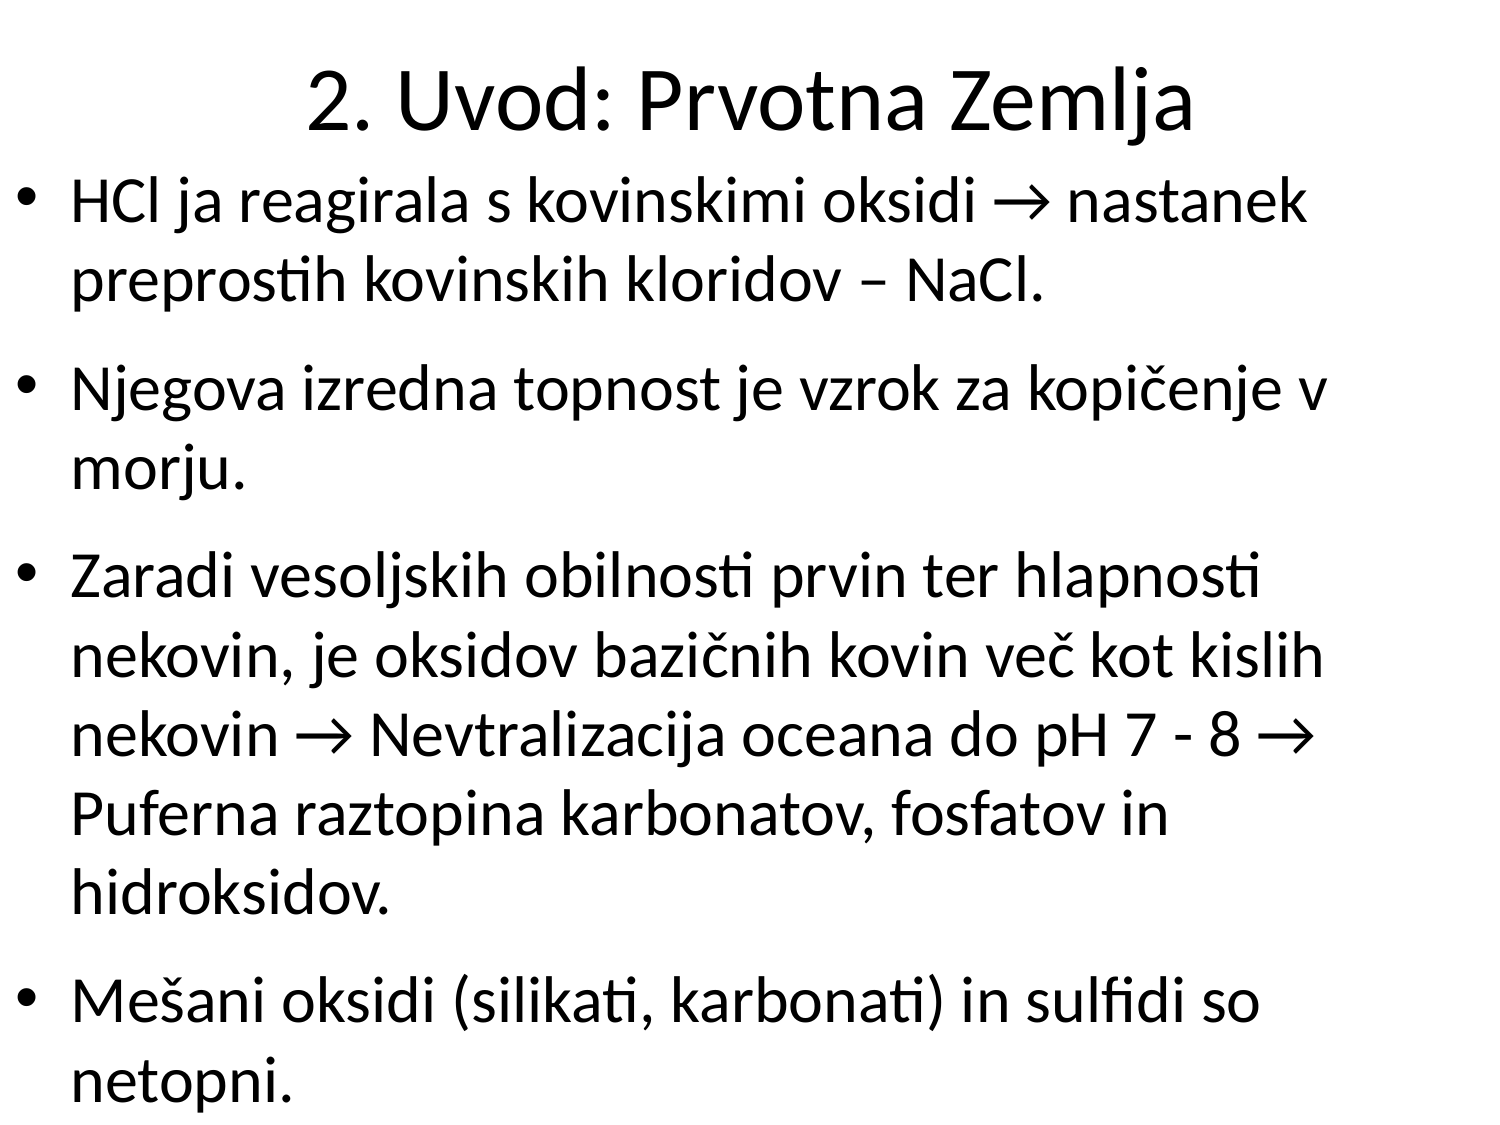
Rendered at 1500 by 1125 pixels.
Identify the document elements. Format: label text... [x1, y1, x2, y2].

list HCl ja reagirala s kovinskimi oksidi → nastanek preprostih kovinskih kloridov – NaCl. Njegova izredna topnost je vzrok za kopičenje v morju. Zaradi vesoljskih obilnosti prvin ter hlapnosti nekovin, je oksidov bazičnih kovin več kot kislih nekovin → Nevtralizacija oceana do pH 7 - 8 → Puferna raztopina karbonatov, fosfatov in hidroksidov. Mešani oksidi (silikati, karbonati) in sulfidi so netopni. [0, 149, 1500, 1125]
title 2. Uvod: Prvotna Zemlja [76, 0, 1427, 149]
